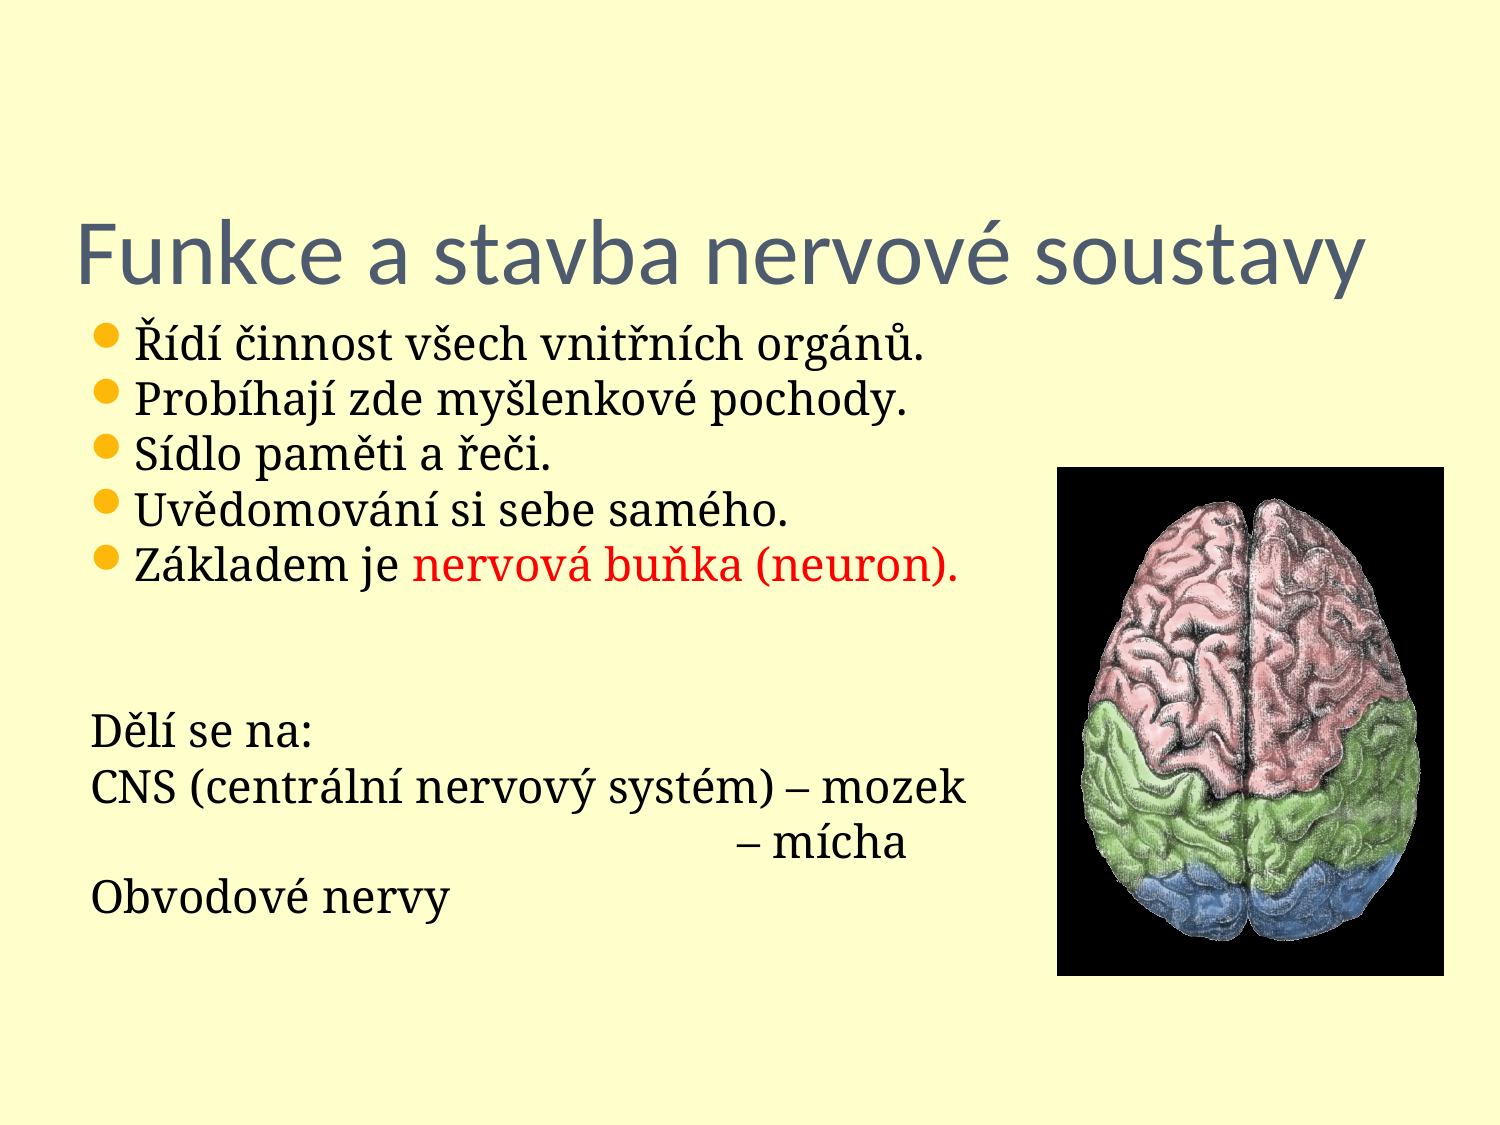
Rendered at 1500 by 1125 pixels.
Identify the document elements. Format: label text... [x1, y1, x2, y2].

title Funkce a stavba nervové soustavy [75, 115, 1426, 304]
list Řídí činnost všech vnitřních orgánů. Probíhají zde myšlenkové pochody. Sídlo paměti a řeči. Uvědomování si sebe samého. Základem je nervová buňka (neuron). Dělí se na: CNS (centrální nervový systém) – mozek – mícha Obvodové nervy [75, 317, 1426, 1125]
picture [1057, 467, 1444, 976]
